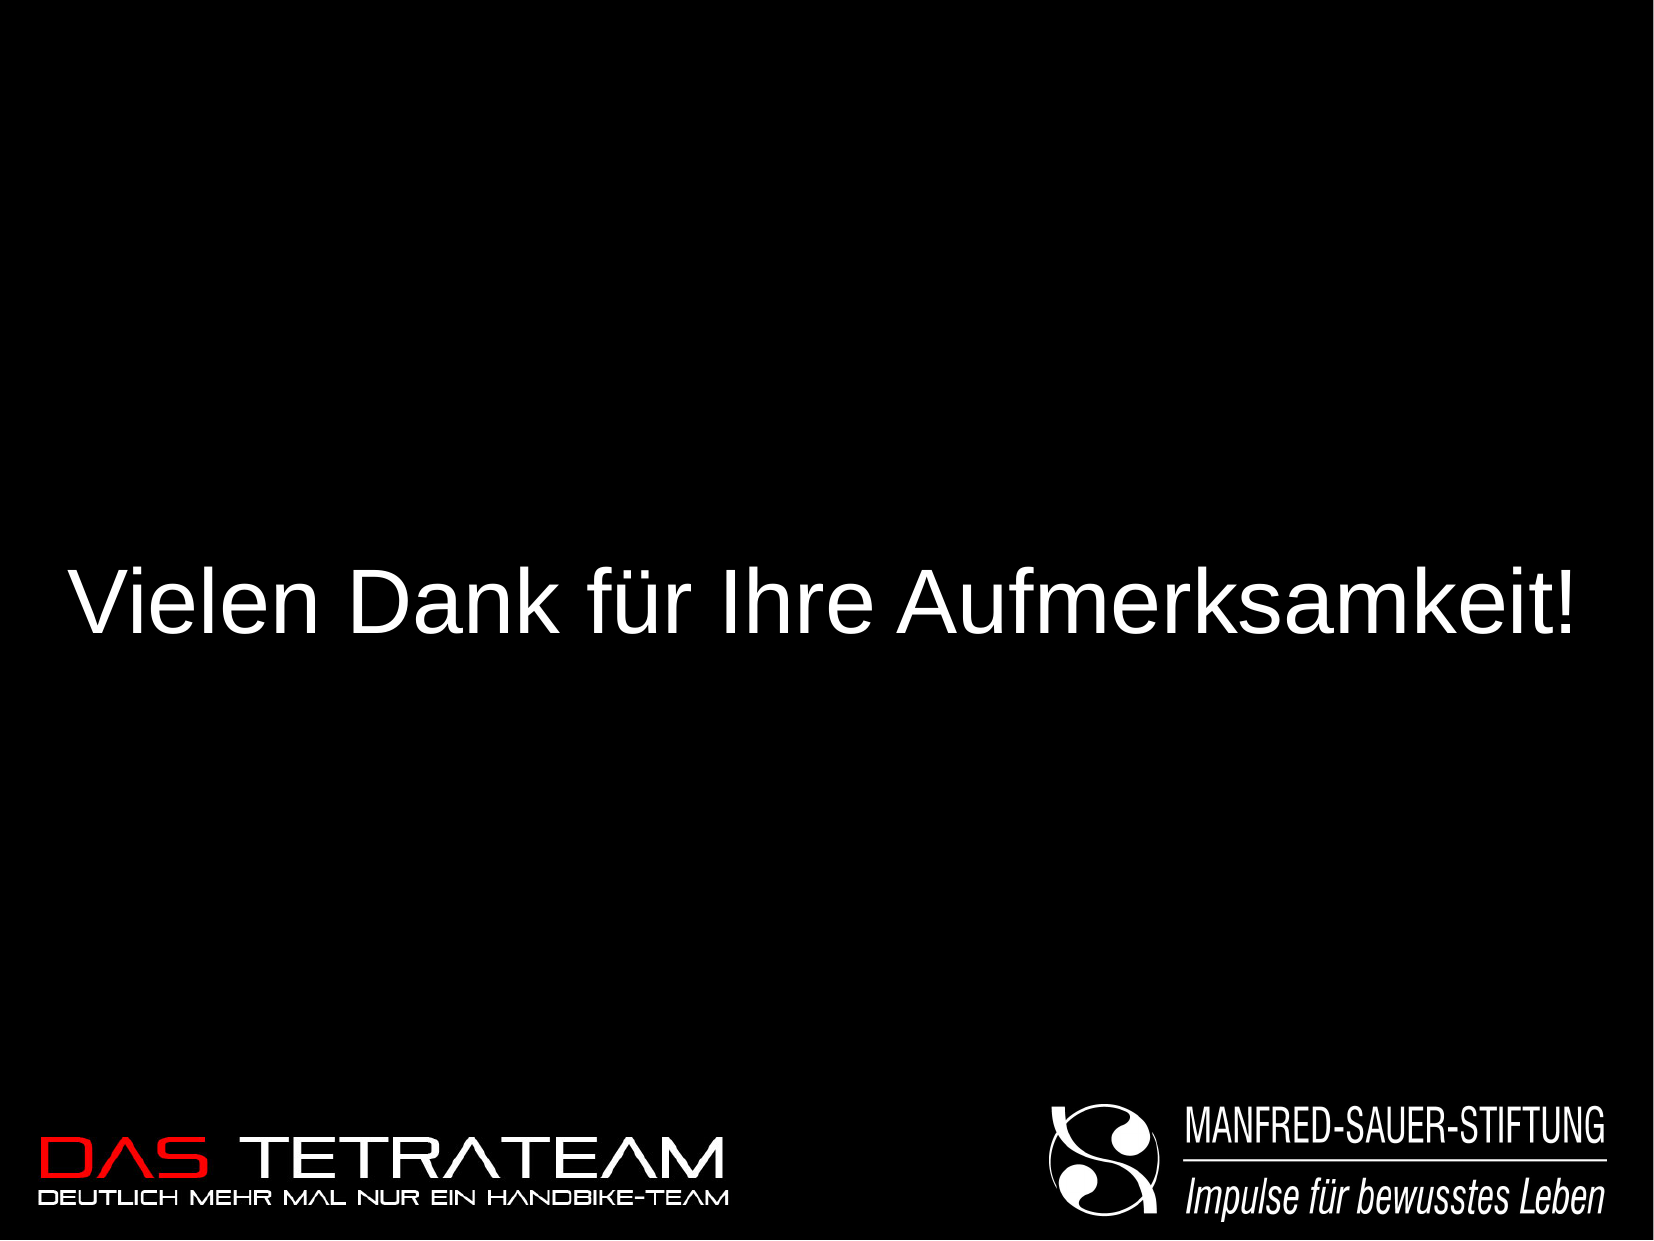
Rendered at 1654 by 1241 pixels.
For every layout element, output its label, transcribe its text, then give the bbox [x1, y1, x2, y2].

picture [1049, 1104, 1607, 1222]
picture [16, 1121, 762, 1216]
text_box Vielen Dank für Ihre Aufmerksamkeit! [53, 543, 1601, 661]
